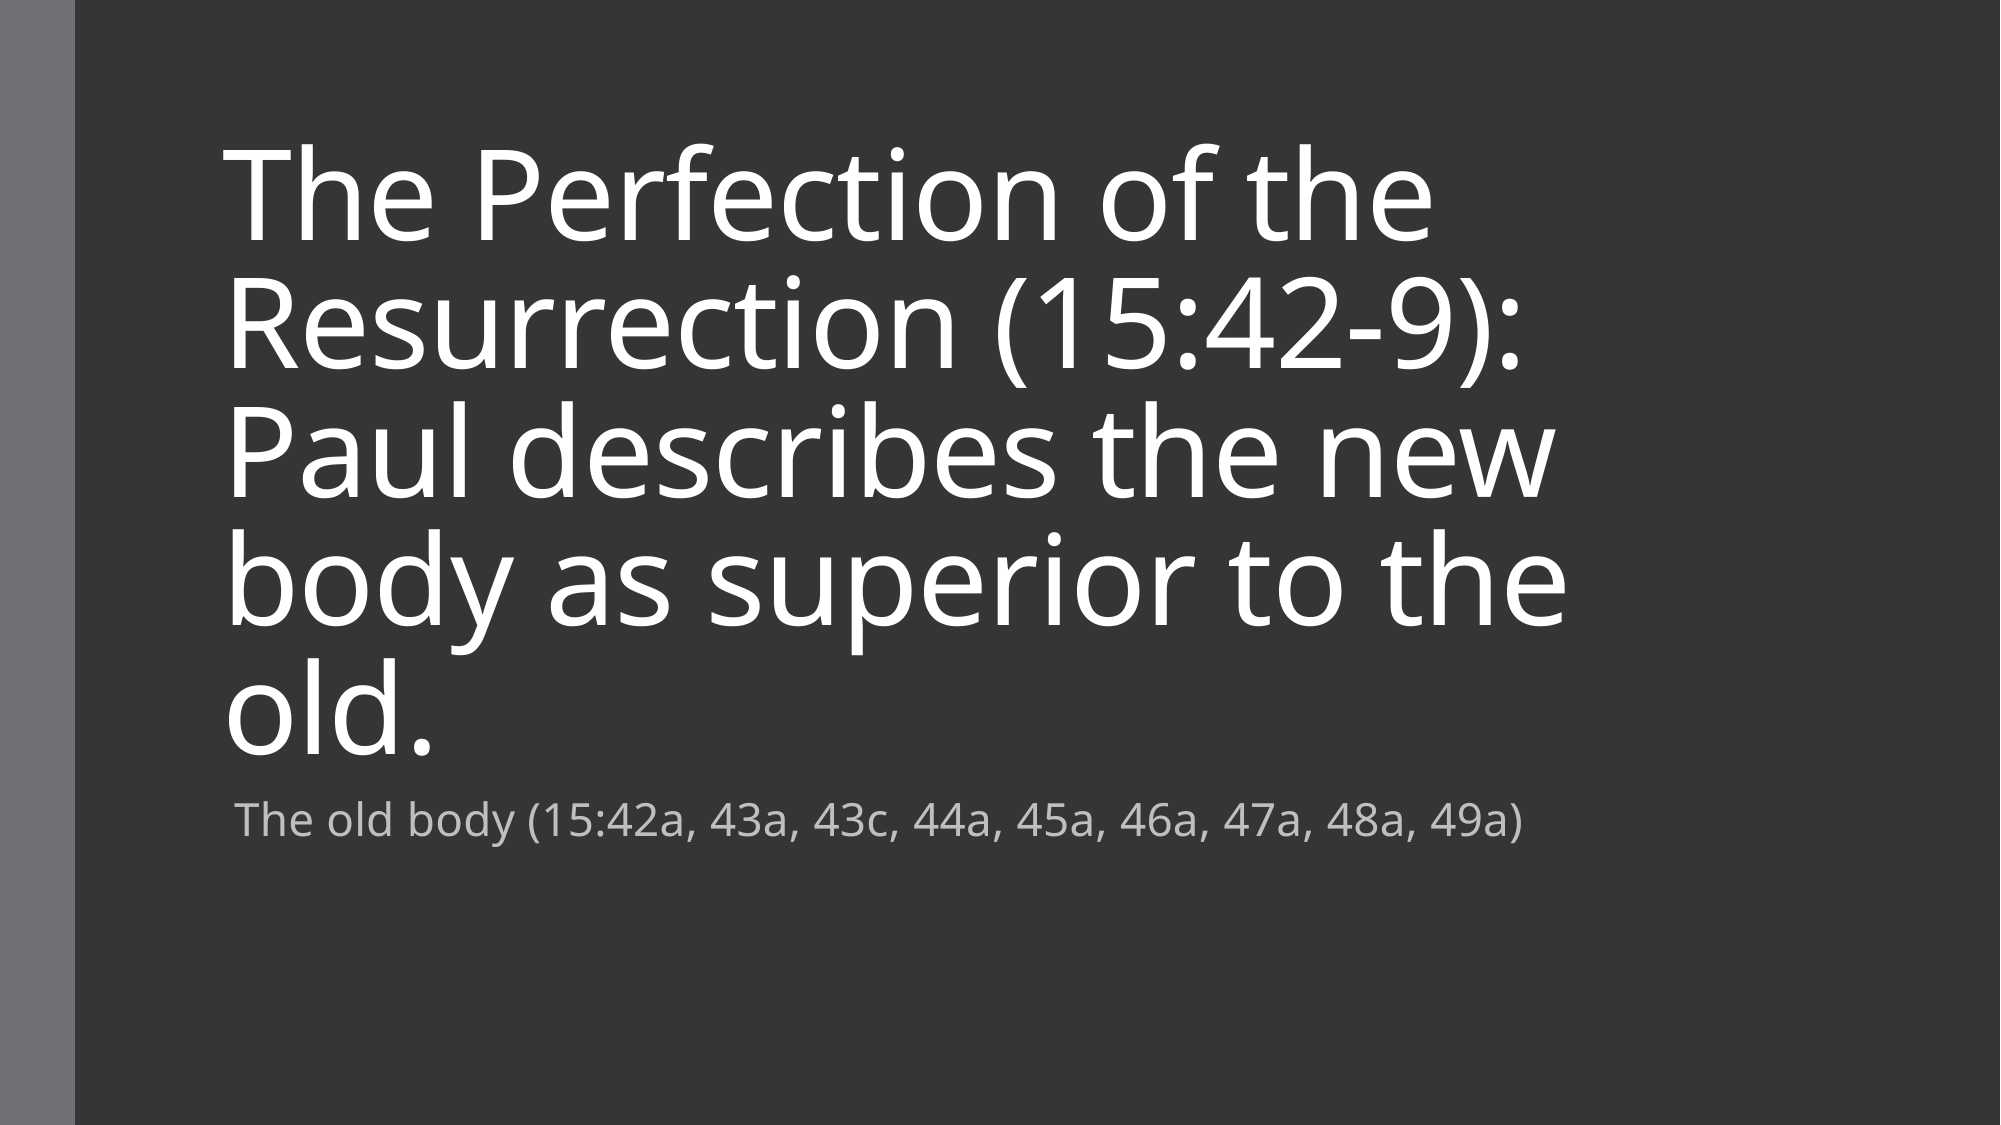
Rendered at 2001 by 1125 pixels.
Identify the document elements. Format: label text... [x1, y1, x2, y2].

subtitle The old body (15:42a, 43a, 43c, 44a, 45a, 46a, 47a, 48a, 49a) [206, 787, 1752, 1066]
title The Perfection of the Resurrection (15:42-9): Paul describes the new body as superior to the old. [206, 124, 1752, 787]
